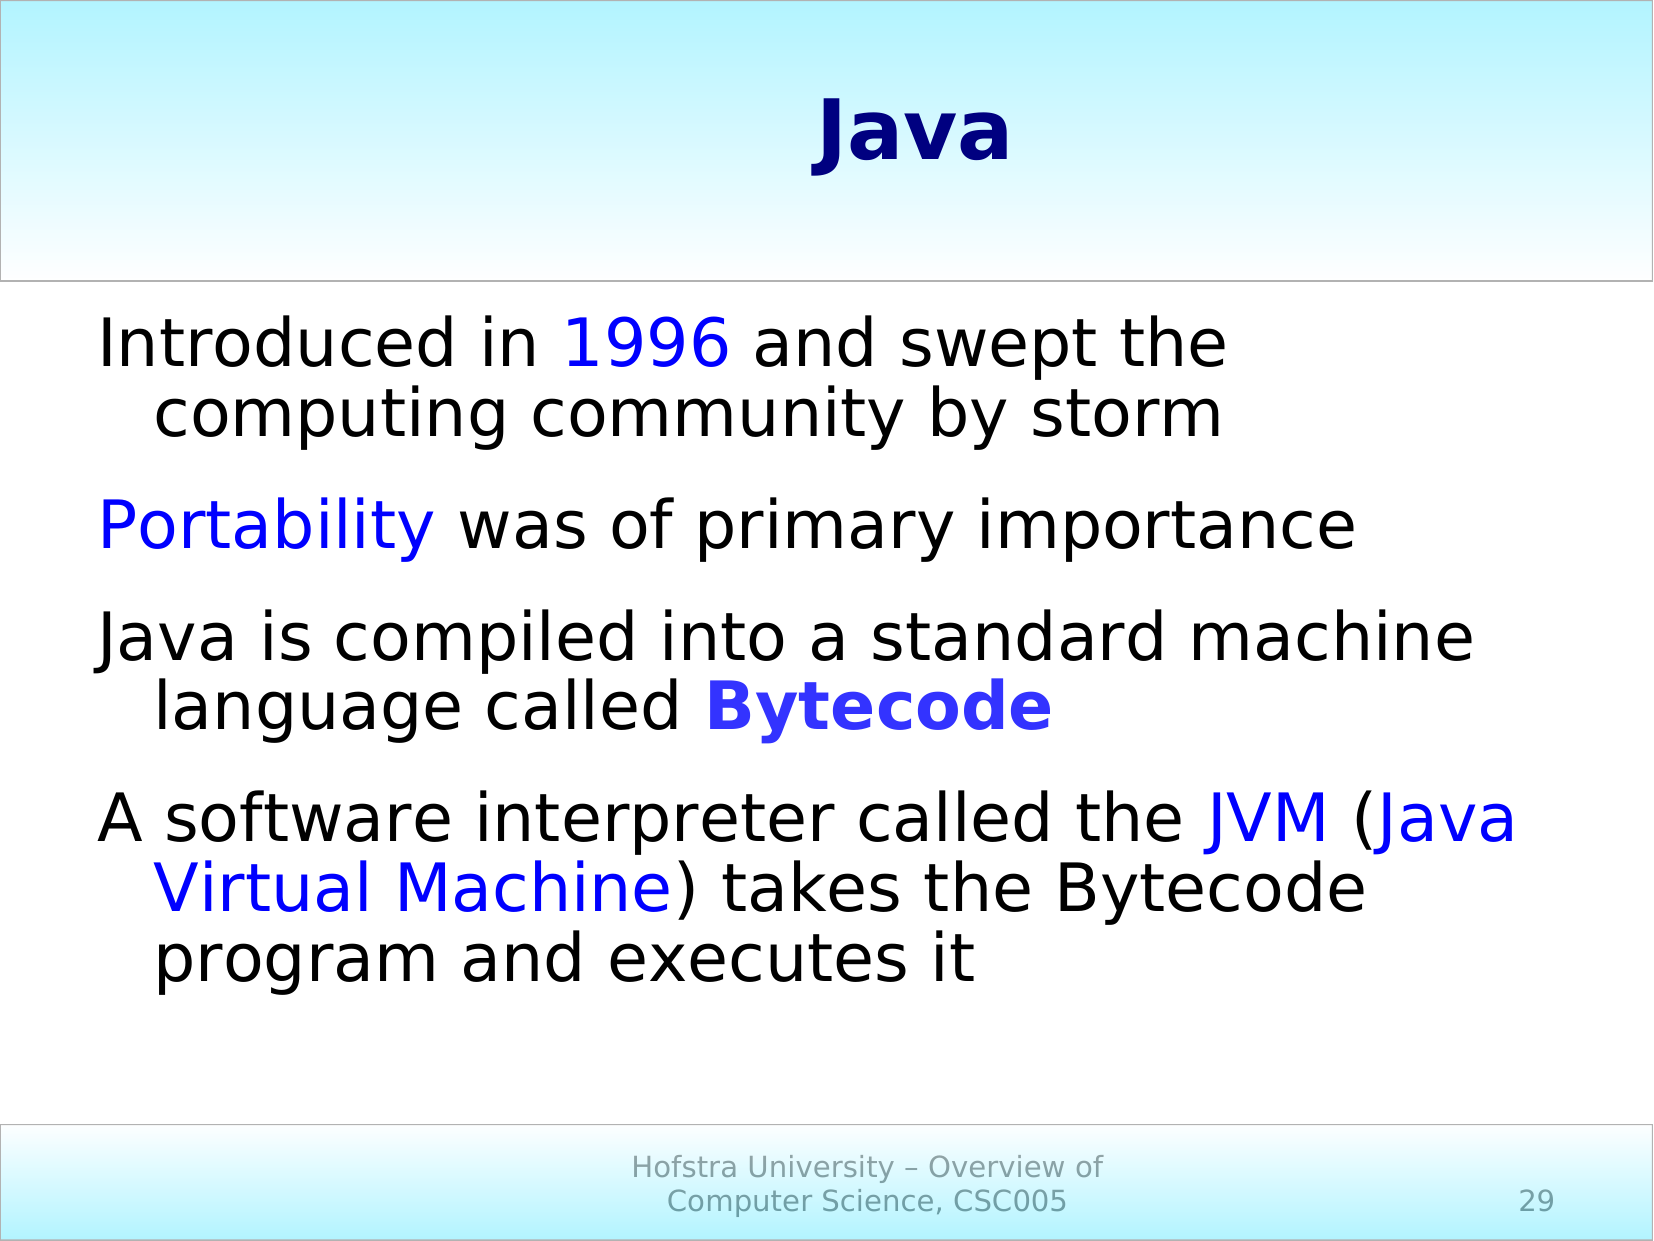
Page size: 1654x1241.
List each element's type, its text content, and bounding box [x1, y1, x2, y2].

list Introduced in 1996 and swept the computing community by storm Portability was of primary importance Java is compiled into a standard machine language called Bytecode A software interpreter called the JVM (Java Virtual Machine) takes the Bytecode program and executes it [82, 303, 1571, 1131]
title Java [247, 27, 1612, 235]
